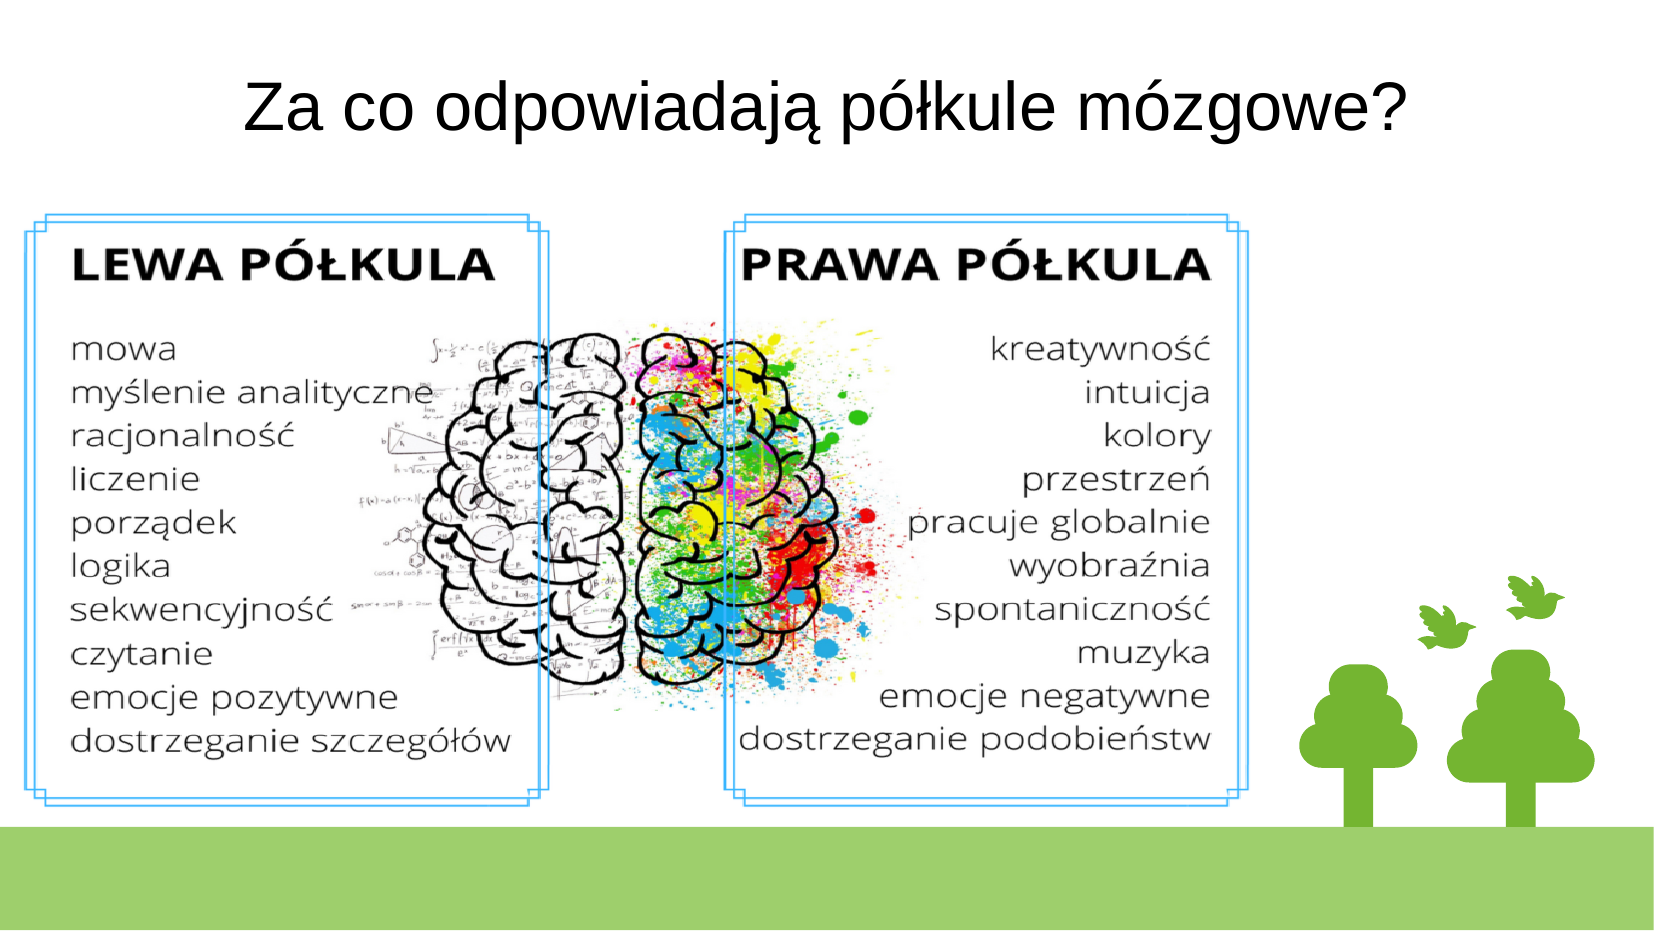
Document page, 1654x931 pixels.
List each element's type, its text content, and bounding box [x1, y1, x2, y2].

title Za co odpowiadają półkule mózgowe? [88, 29, 1565, 178]
picture [20, 206, 1258, 815]
